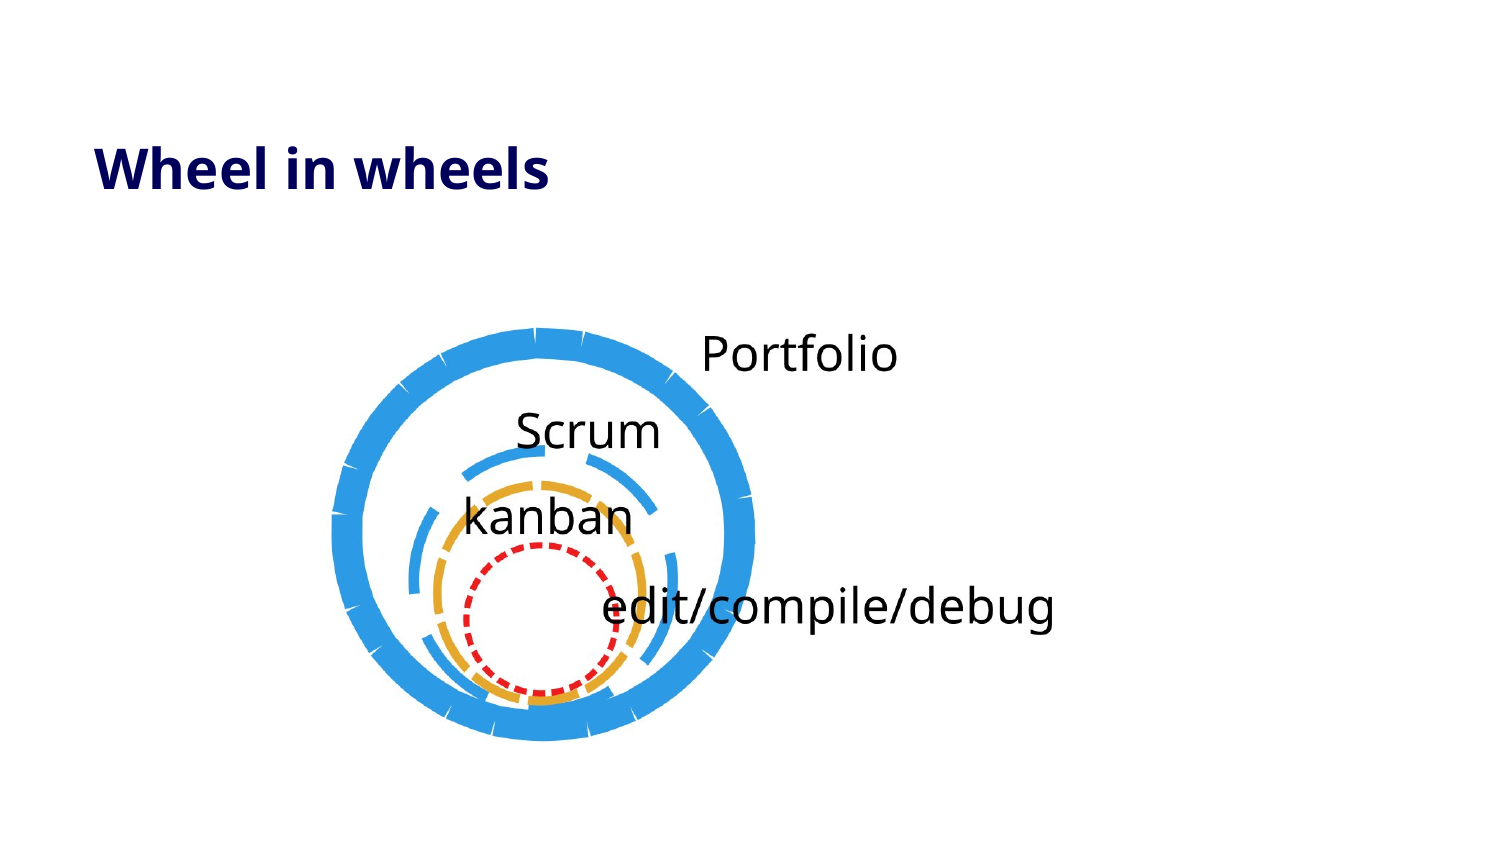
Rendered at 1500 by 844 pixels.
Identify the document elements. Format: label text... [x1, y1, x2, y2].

picture [311, 296, 1095, 768]
title Wheel in wheels [94, 132, 1312, 244]
